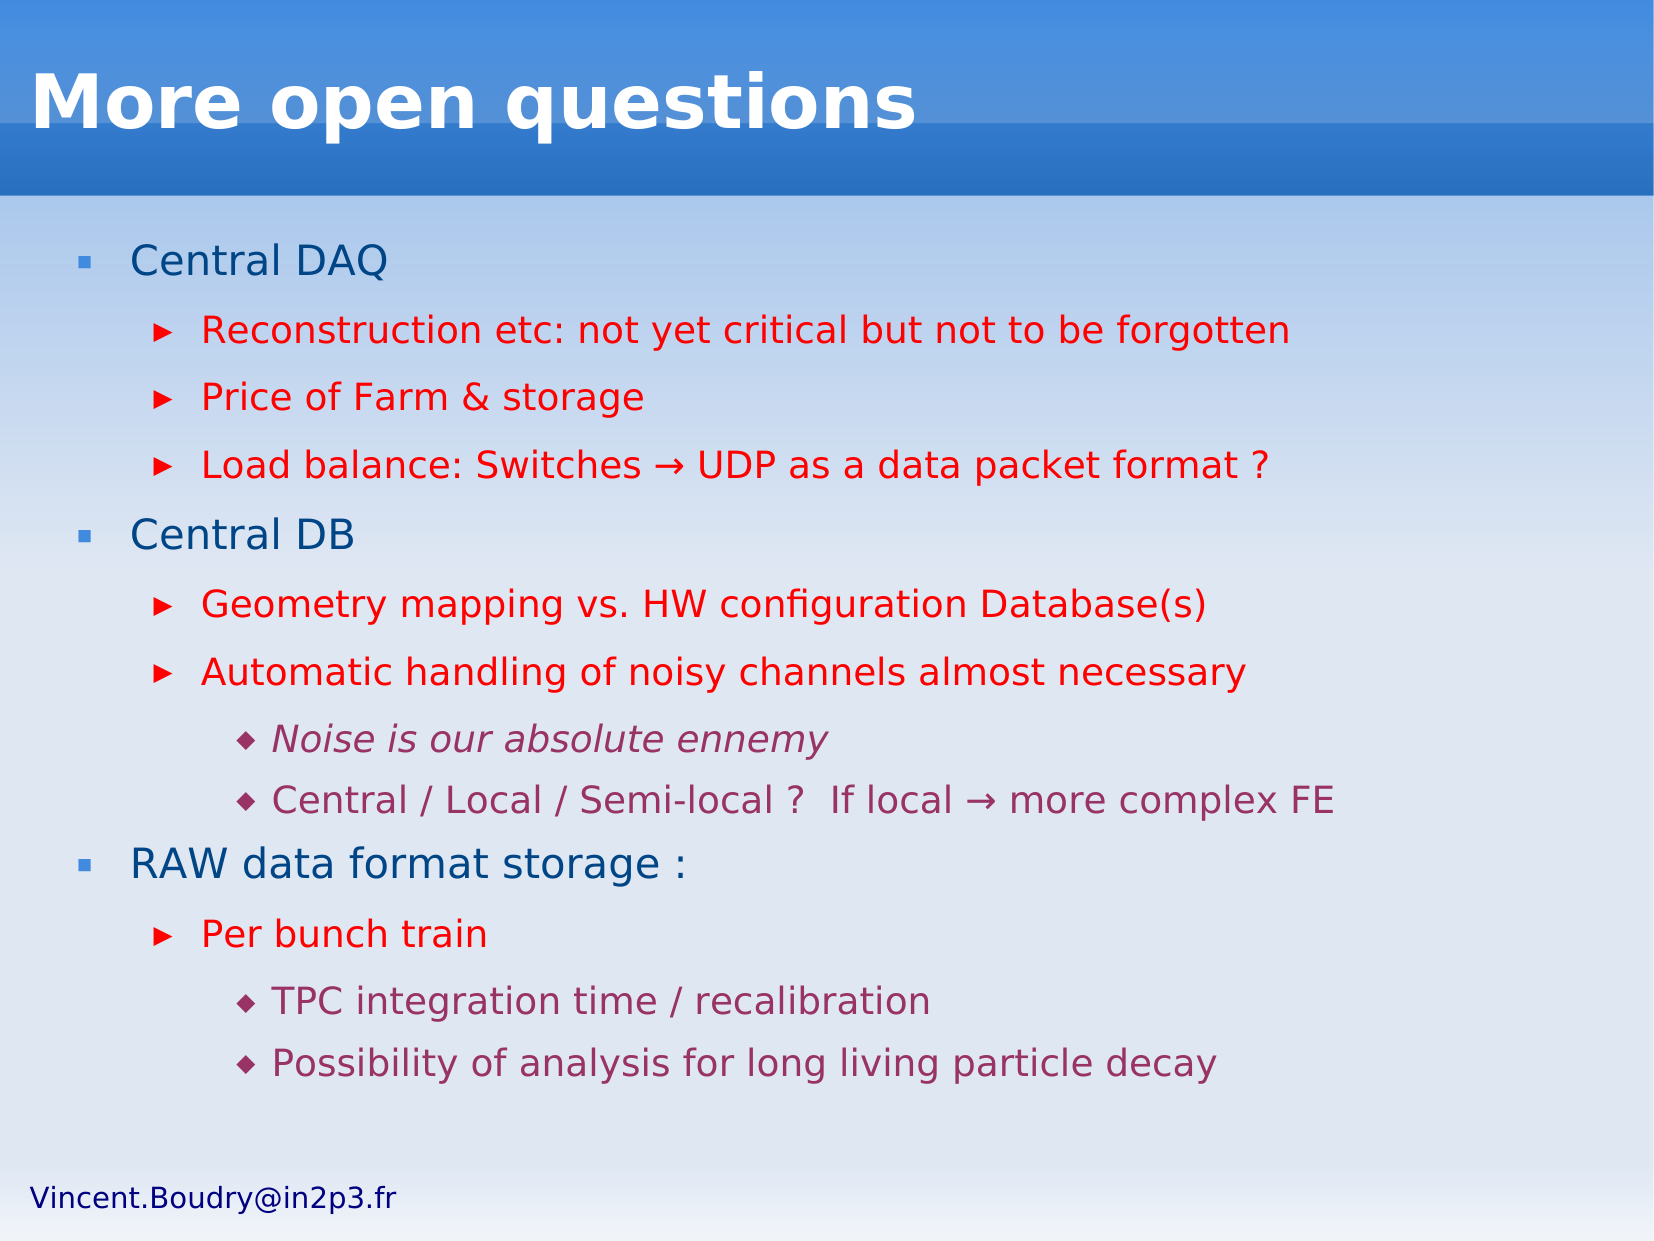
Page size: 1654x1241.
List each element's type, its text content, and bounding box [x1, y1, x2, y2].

list Central DAQ Reconstruction etc: not yet critical but not to be forgotten Price of Farm & storage Load balance: Switches → UDP as a data packet format ? Central DB Geometry mapping vs. HW configuration Database(s) Automatic handling of noisy channels almost necessary Noise is our absolute ennemy Central / Local / Semi-local ? If local → more complex FE RAW data format storage : Per bunch train TPC integration time / recalibration Possibility of analysis for long living particle decay [59, 236, 1595, 1137]
picture [0, 0, 1654, 1241]
title More open questions [29, 7, 1654, 200]
